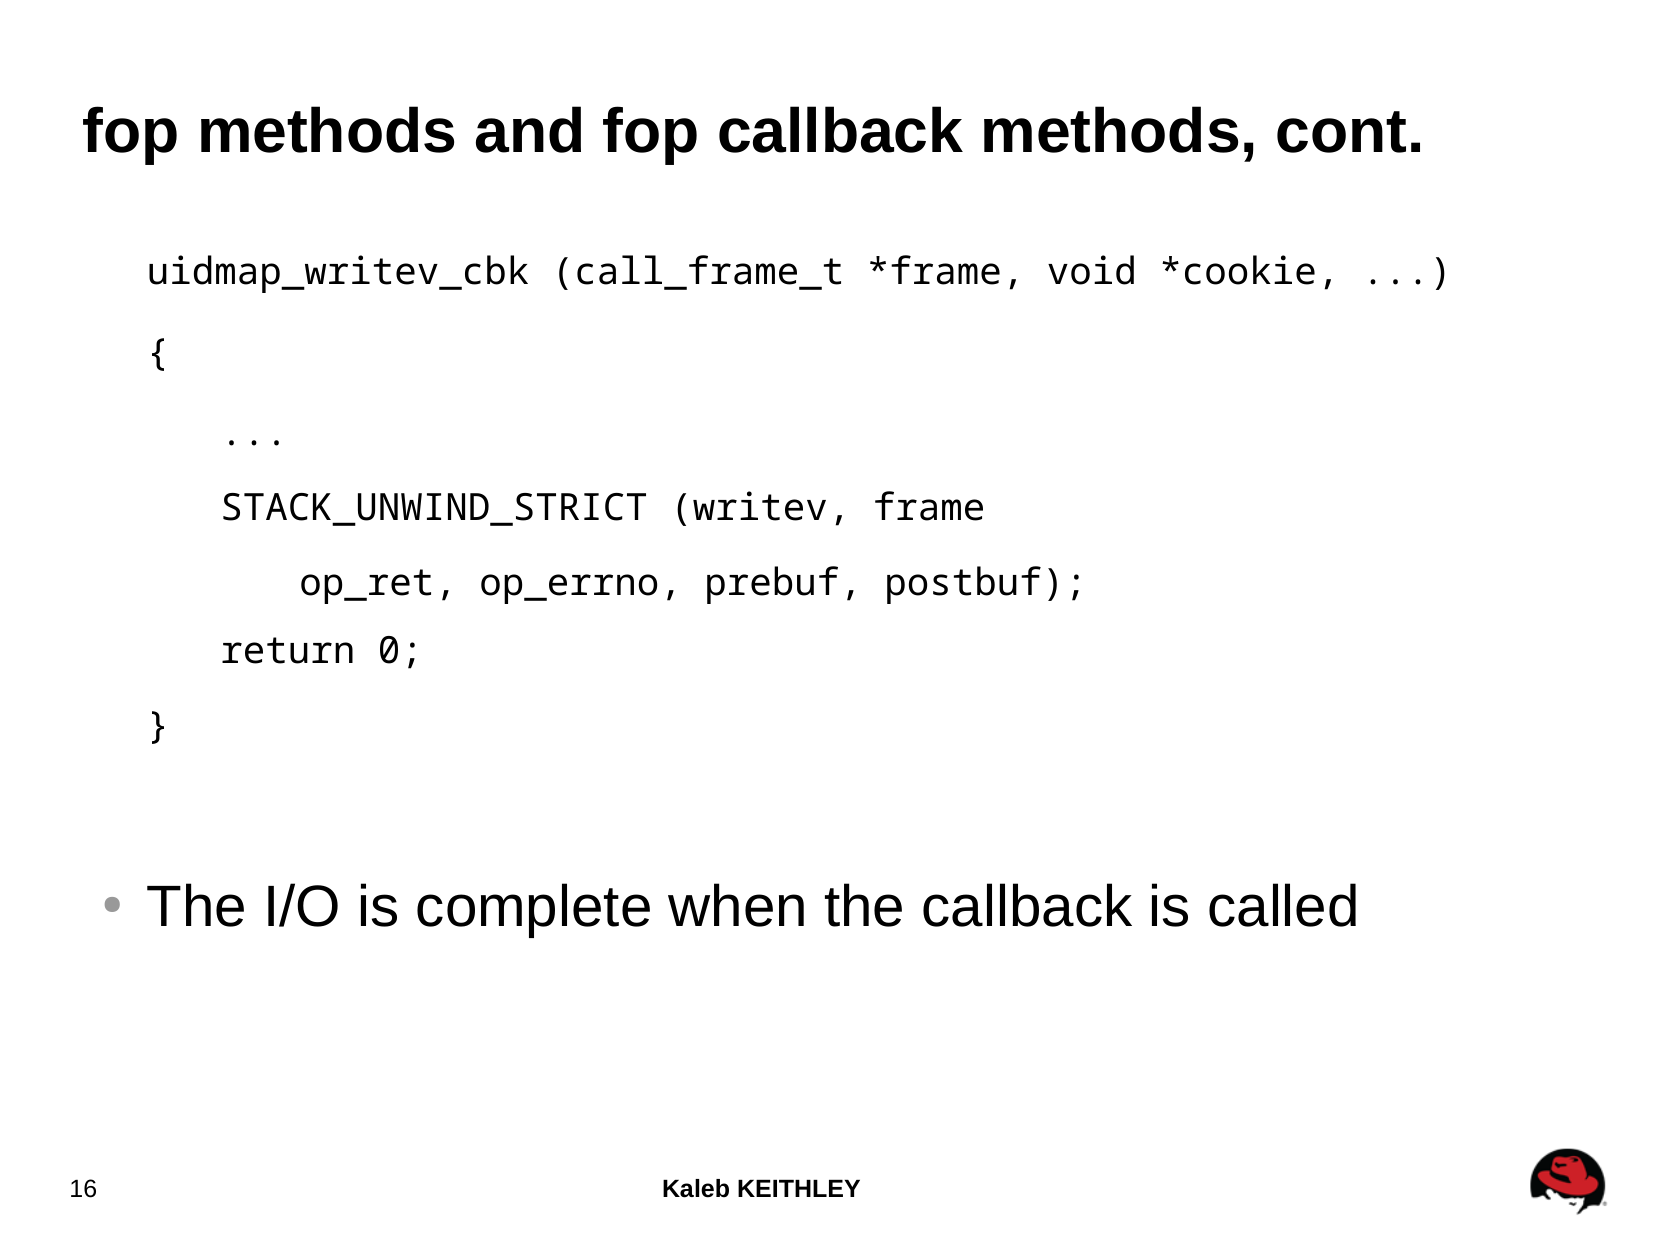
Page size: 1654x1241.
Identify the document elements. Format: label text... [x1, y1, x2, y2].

list uidmap_writev_cbk (call_frame_t *frame, void *cookie, ...) { ... STACK_UNWIND_STRICT (writev, frame op_ret, op_errno, prebuf, postbuf); return 0; } The I/O is complete when the callback is called [86, 244, 1576, 1039]
picture [1529, 1146, 1613, 1224]
title fop methods and fop callback methods, cont. [82, 37, 1571, 226]
